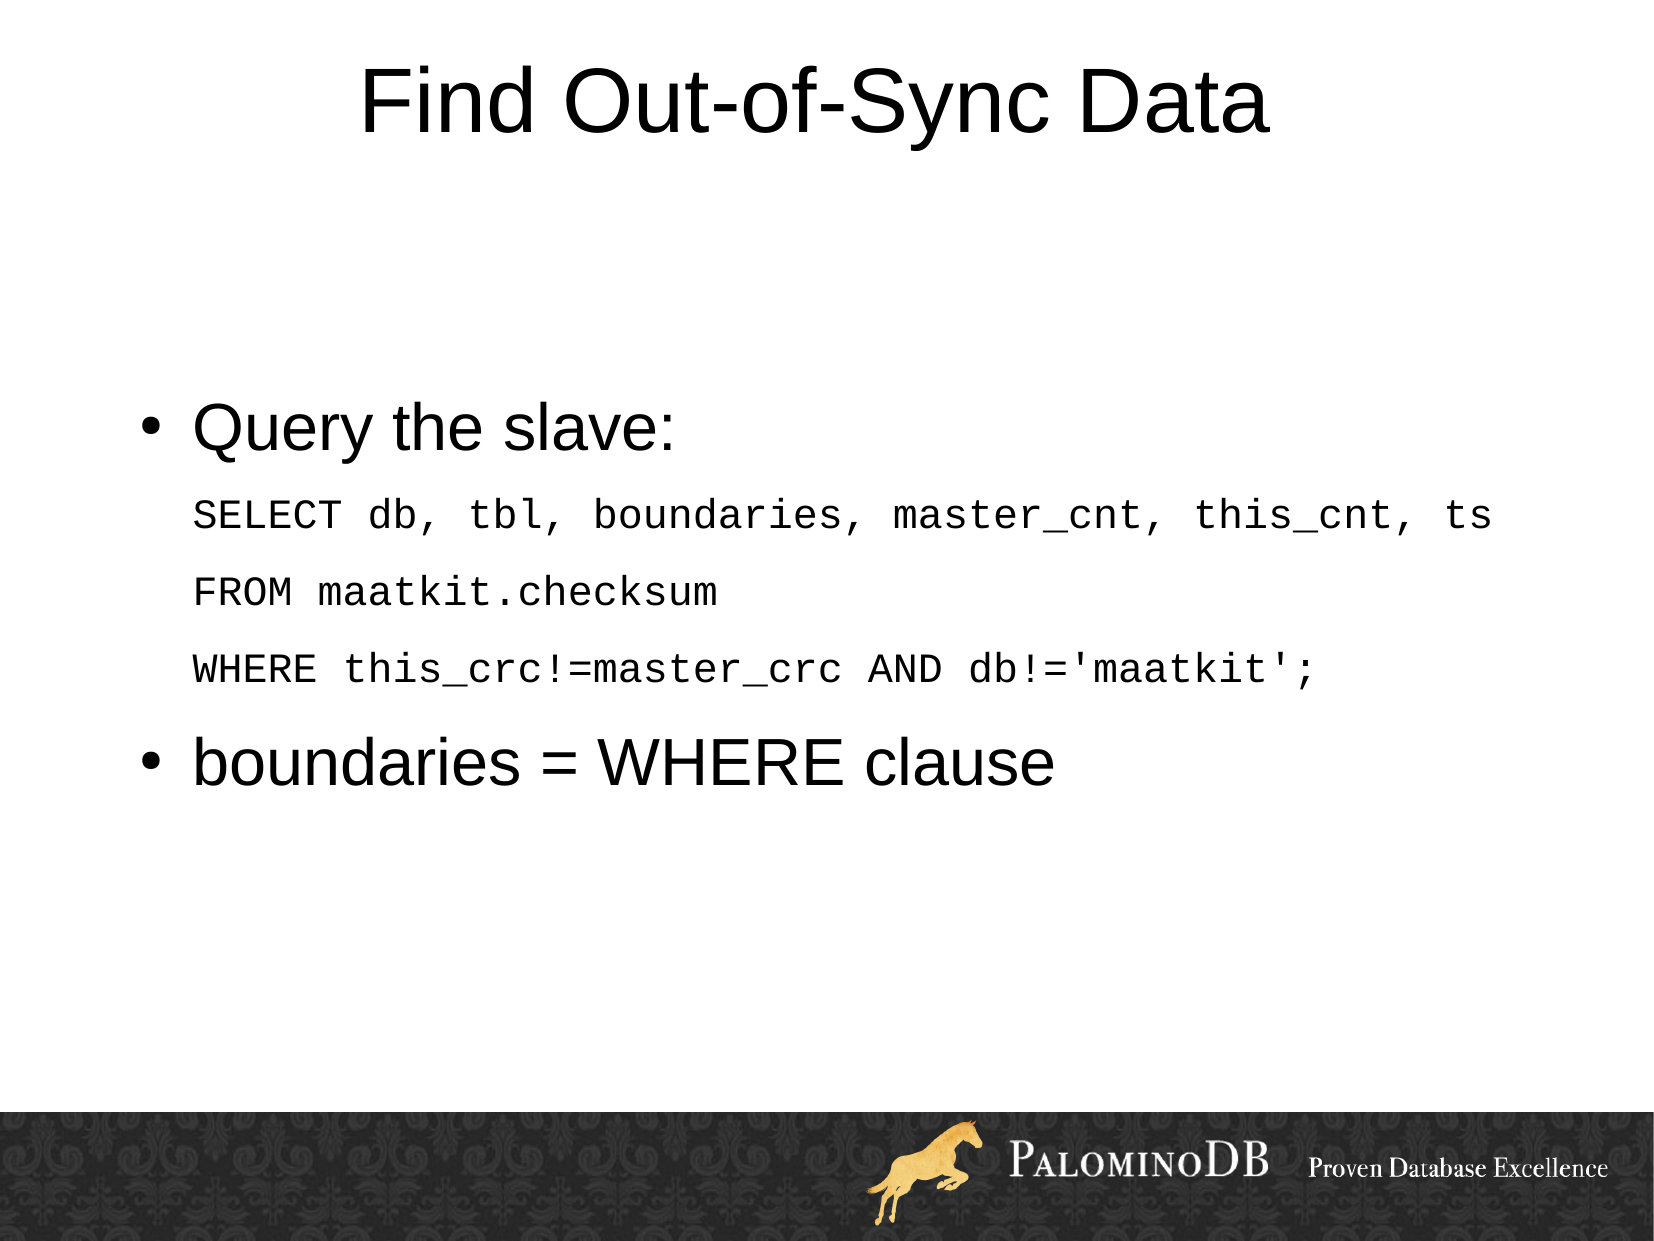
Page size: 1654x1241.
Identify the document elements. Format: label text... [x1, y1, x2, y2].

title Find Out-of-Sync Data [80, 32, 1551, 171]
picture [0, 1109, 1654, 1241]
list Query the slave: SELECT db, tbl, boundaries, master_cnt, this_cnt, ts FROM maatkit.checksum WHERE this_crc!=master_crc AND db!='maatkit'; boundaries = WHERE clause [121, 285, 1534, 1068]
